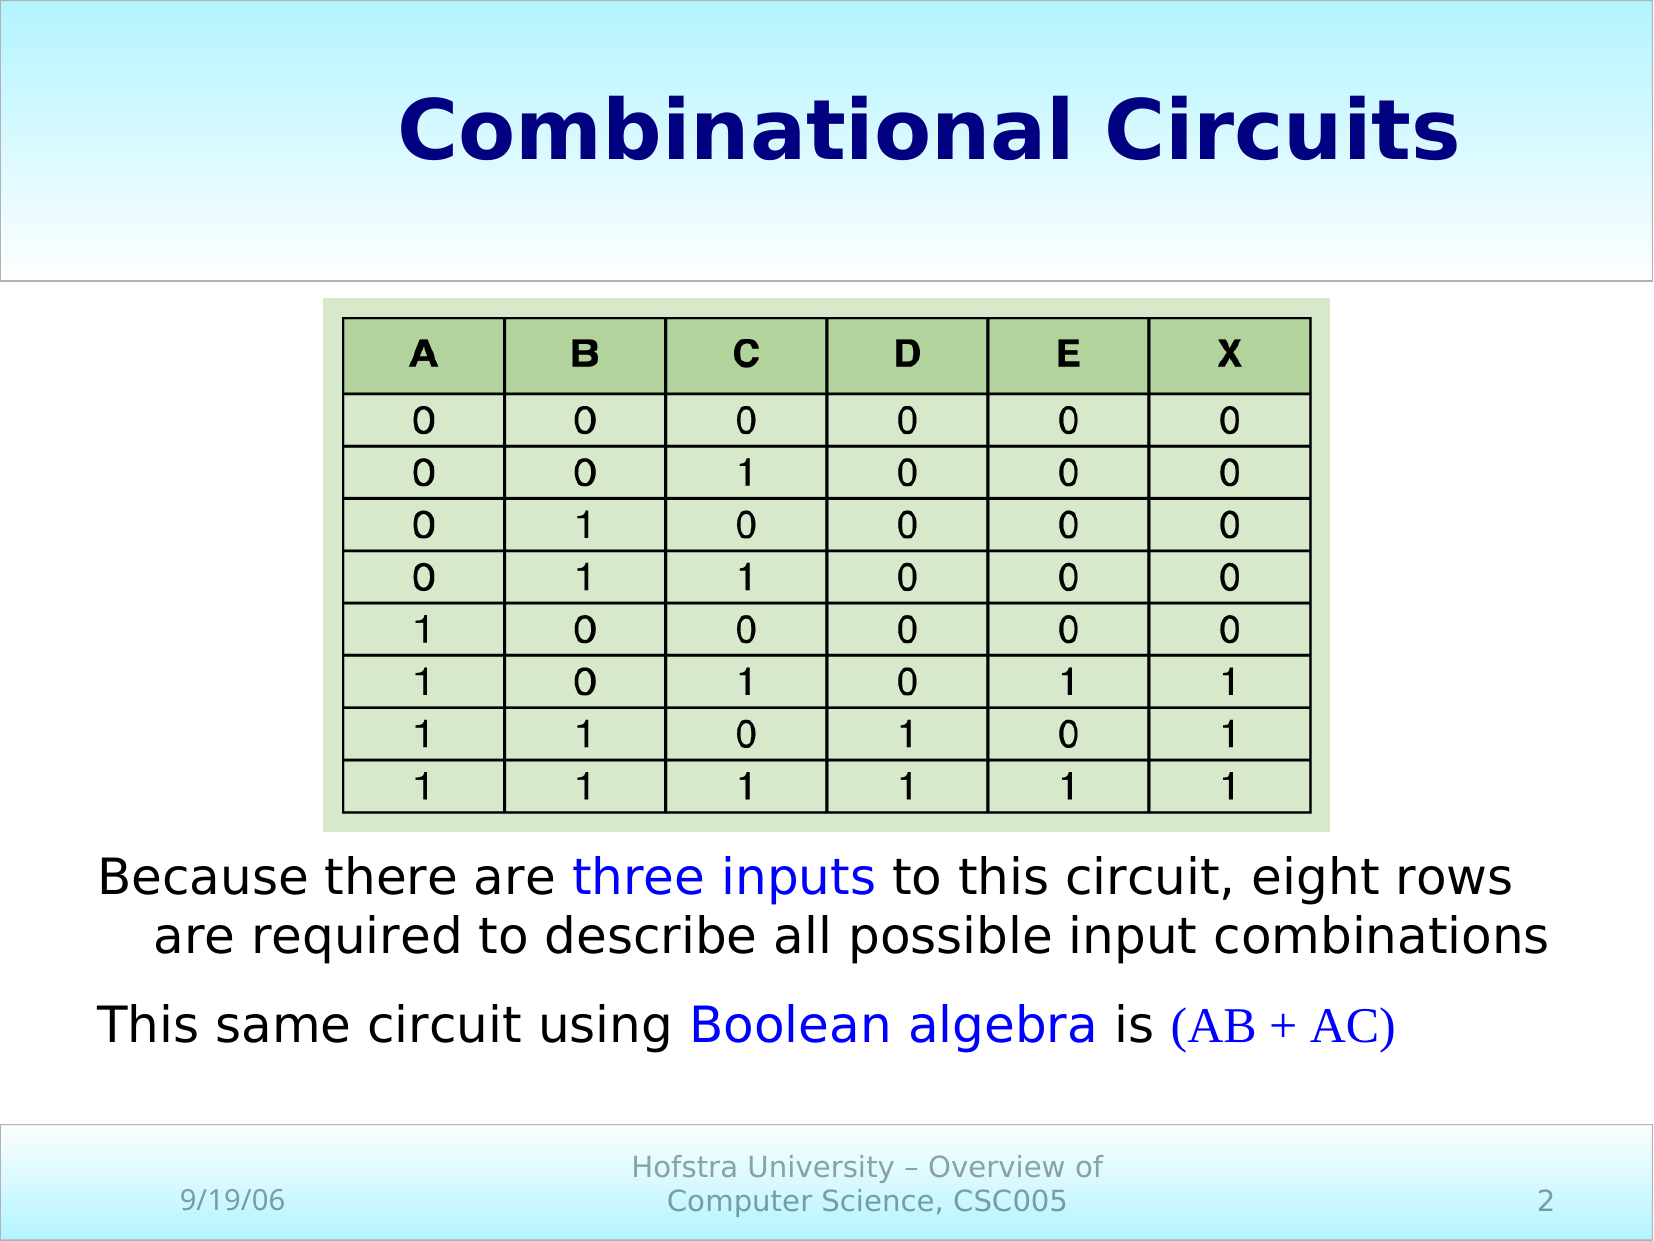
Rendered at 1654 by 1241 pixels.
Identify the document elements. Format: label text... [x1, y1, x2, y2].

list Because there are three inputs to this circuit, eight rows are required to describe all possible input combinations This same circuit using Boolean algebra is (AB + AC) [82, 840, 1571, 1223]
picture [323, 298, 1330, 832]
title Combinational Circuits [247, 27, 1612, 235]
